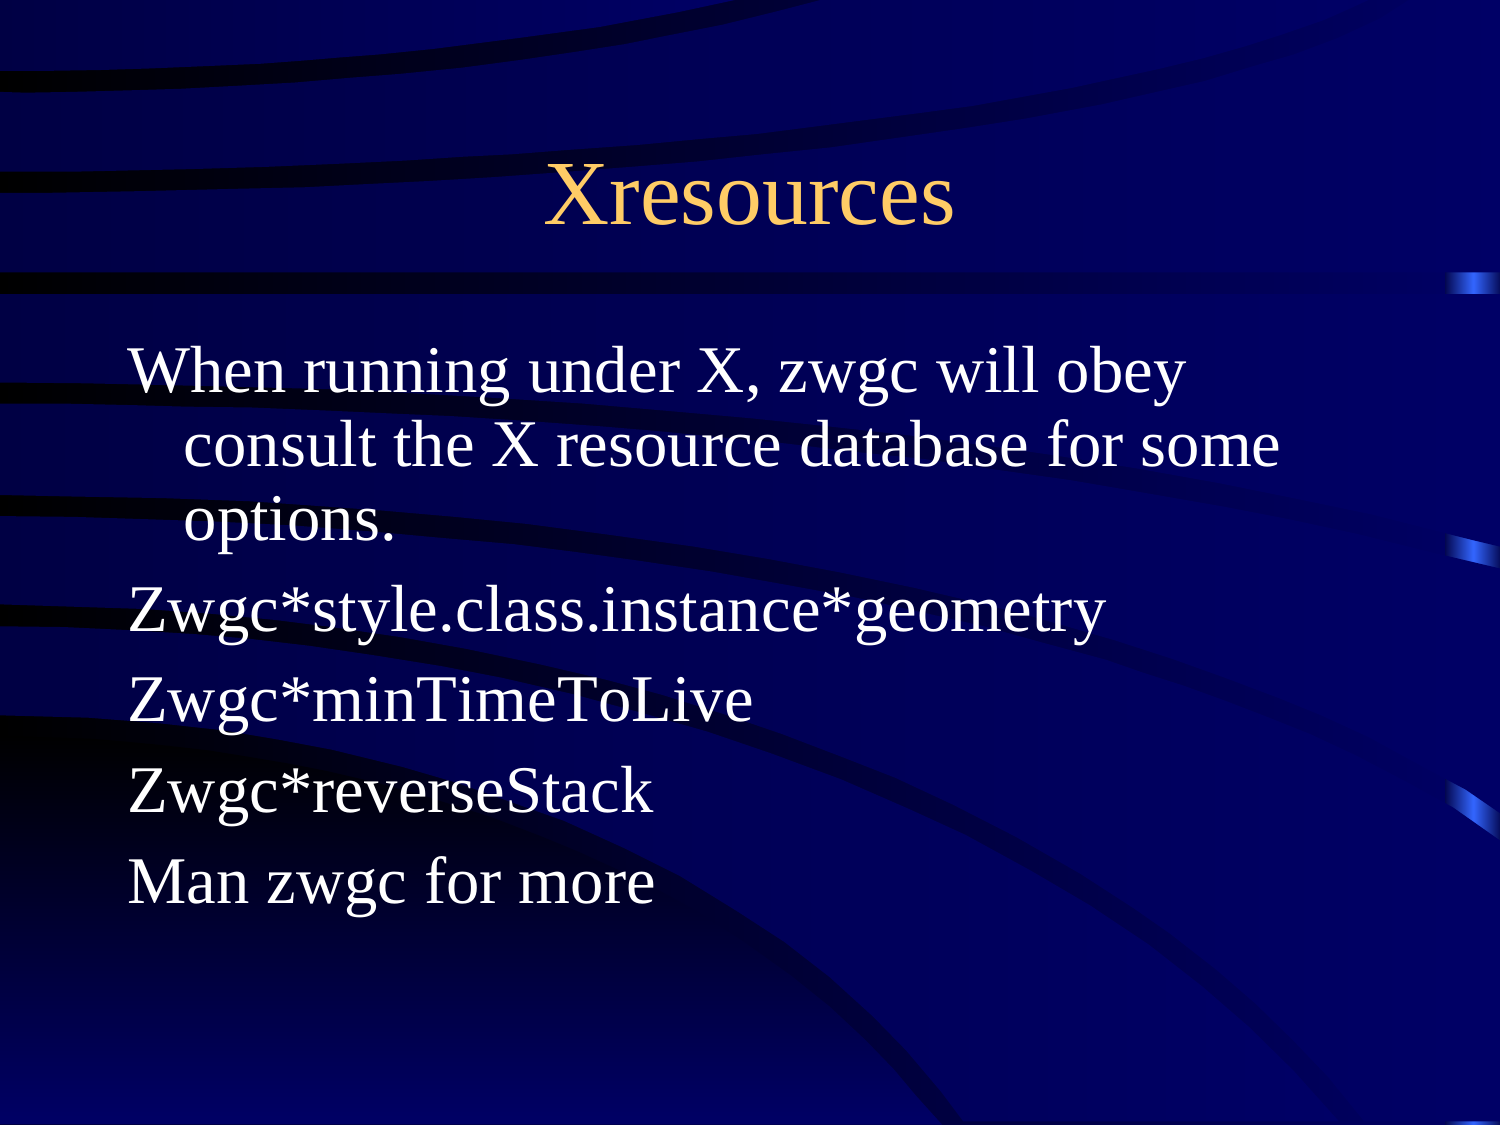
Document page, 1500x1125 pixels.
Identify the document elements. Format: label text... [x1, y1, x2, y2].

list When running under X, zwgc will obey consult the X resource database for some options. Zwgc*style.class.instance*geometry Zwgc*minTimeToLive Zwgc*reverseStack Man zwgc for more [112, 324, 1388, 1001]
title Xresources [112, 99, 1388, 288]
